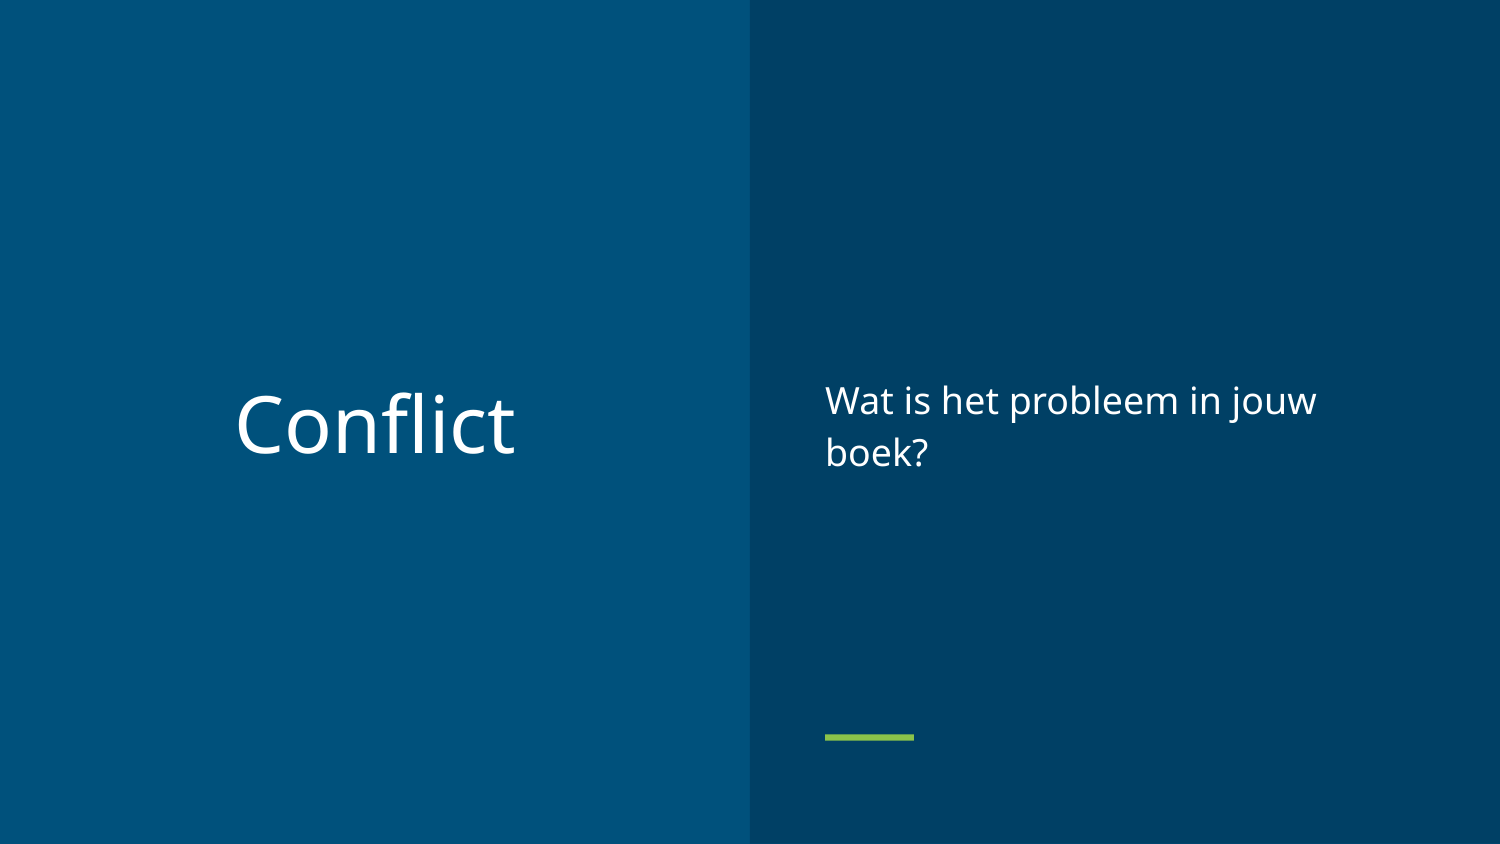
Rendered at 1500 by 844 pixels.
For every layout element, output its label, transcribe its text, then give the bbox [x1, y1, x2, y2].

list Wat is het probleem in jouw boek? [810, 118, 1440, 725]
title Conflict [43, 298, 708, 546]
